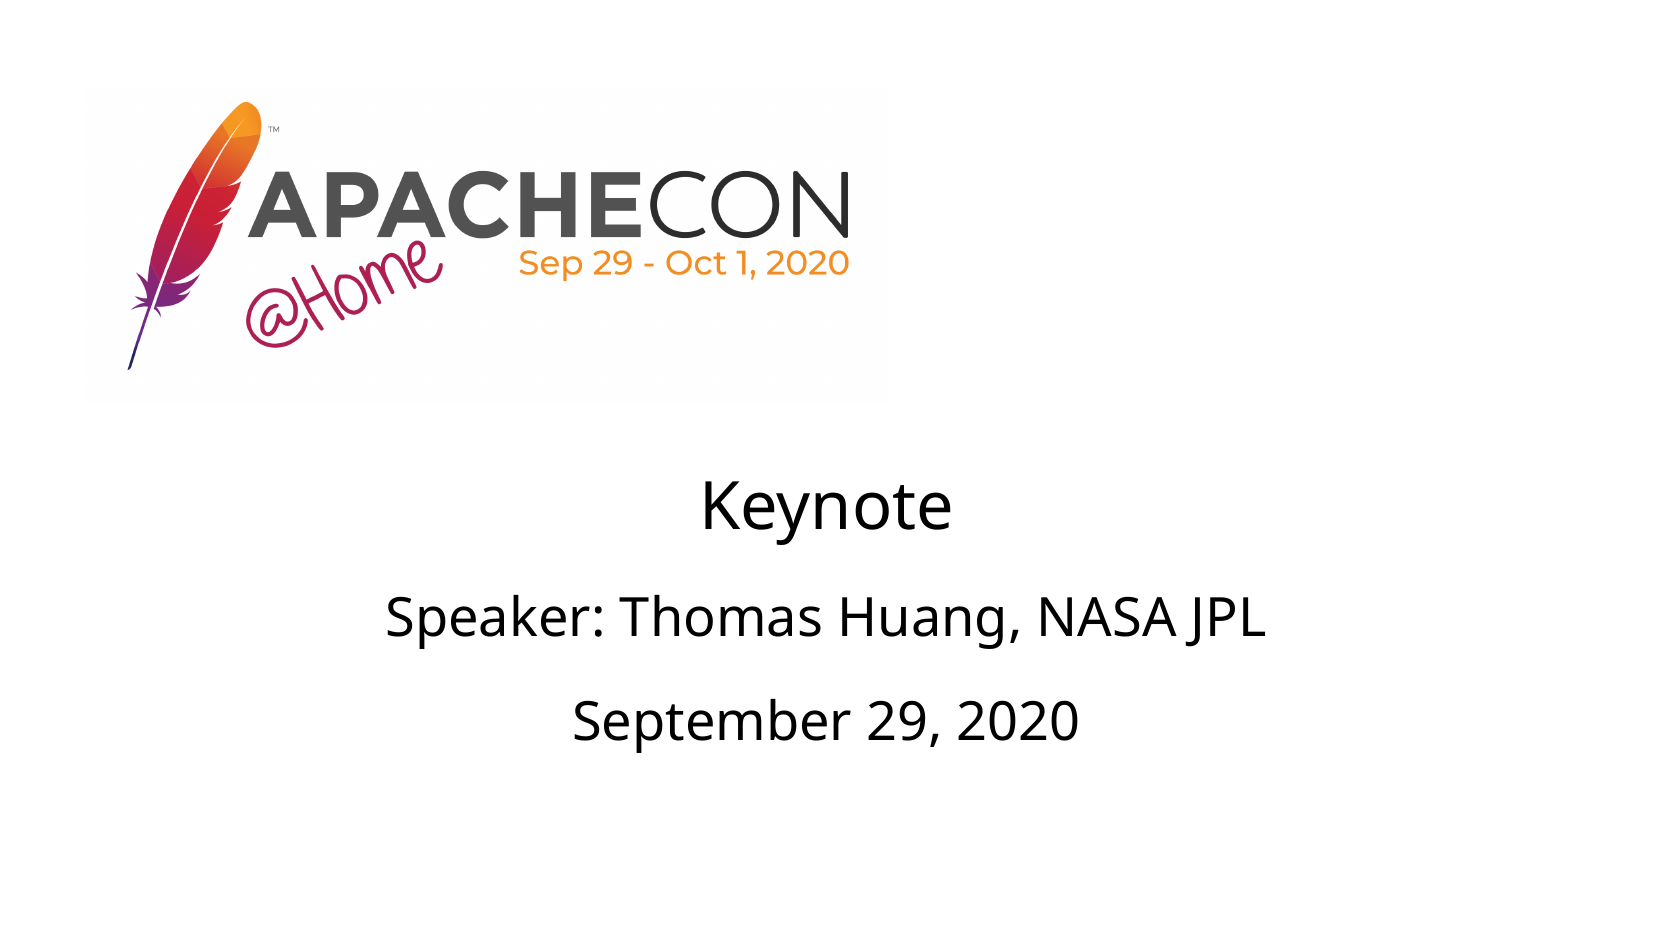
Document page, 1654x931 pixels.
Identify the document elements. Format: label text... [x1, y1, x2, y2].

picture [82, 85, 888, 406]
list Keynote Speaker: Thomas Huang, NASA JPL September 29, 2020 [82, 217, 1571, 758]
